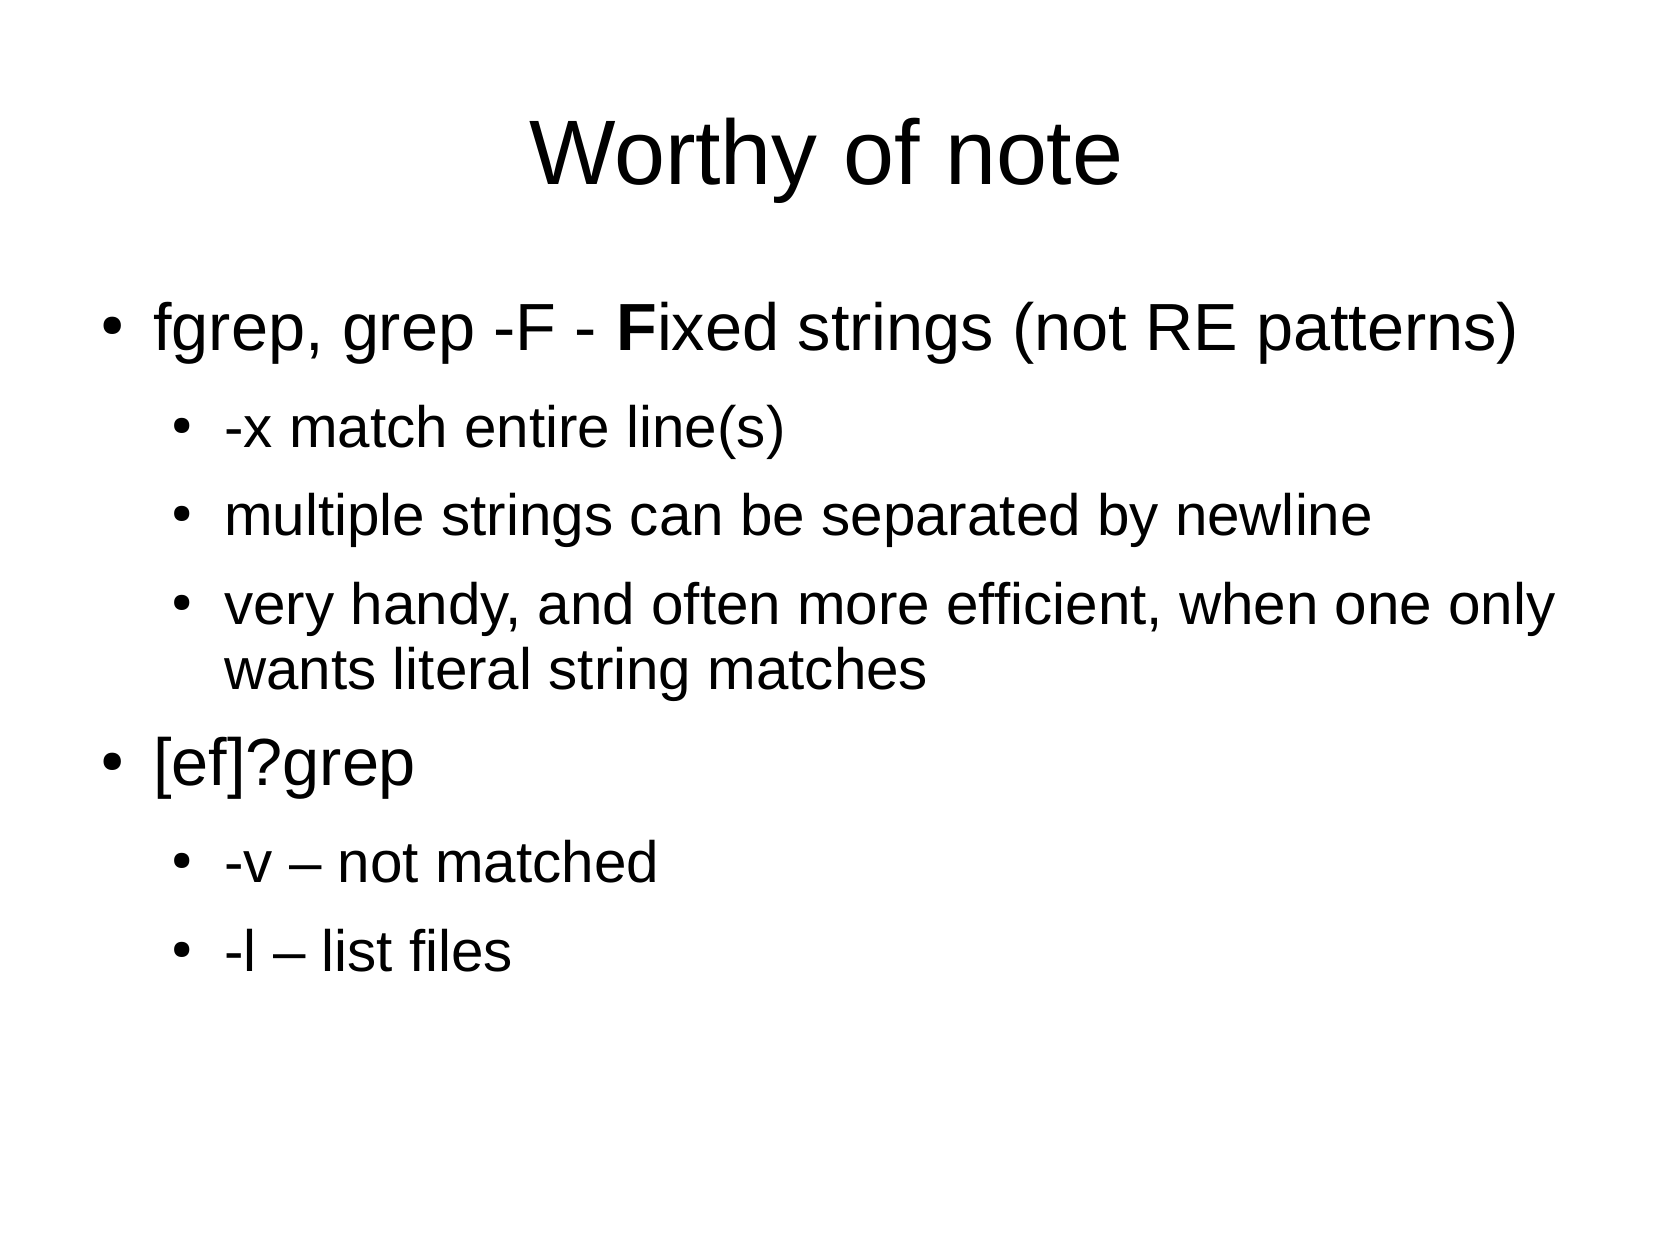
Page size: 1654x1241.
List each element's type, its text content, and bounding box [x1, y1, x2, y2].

title Worthy of note [82, 56, 1571, 250]
list fgrep, grep -F - Fixed strings (not RE patterns) -x match entire line(s) multiple strings can be separated by newline very handy, and often more efficient, when one only wants literal string matches [ef]?grep -v – not matched -l – list files [82, 290, 1571, 1094]
